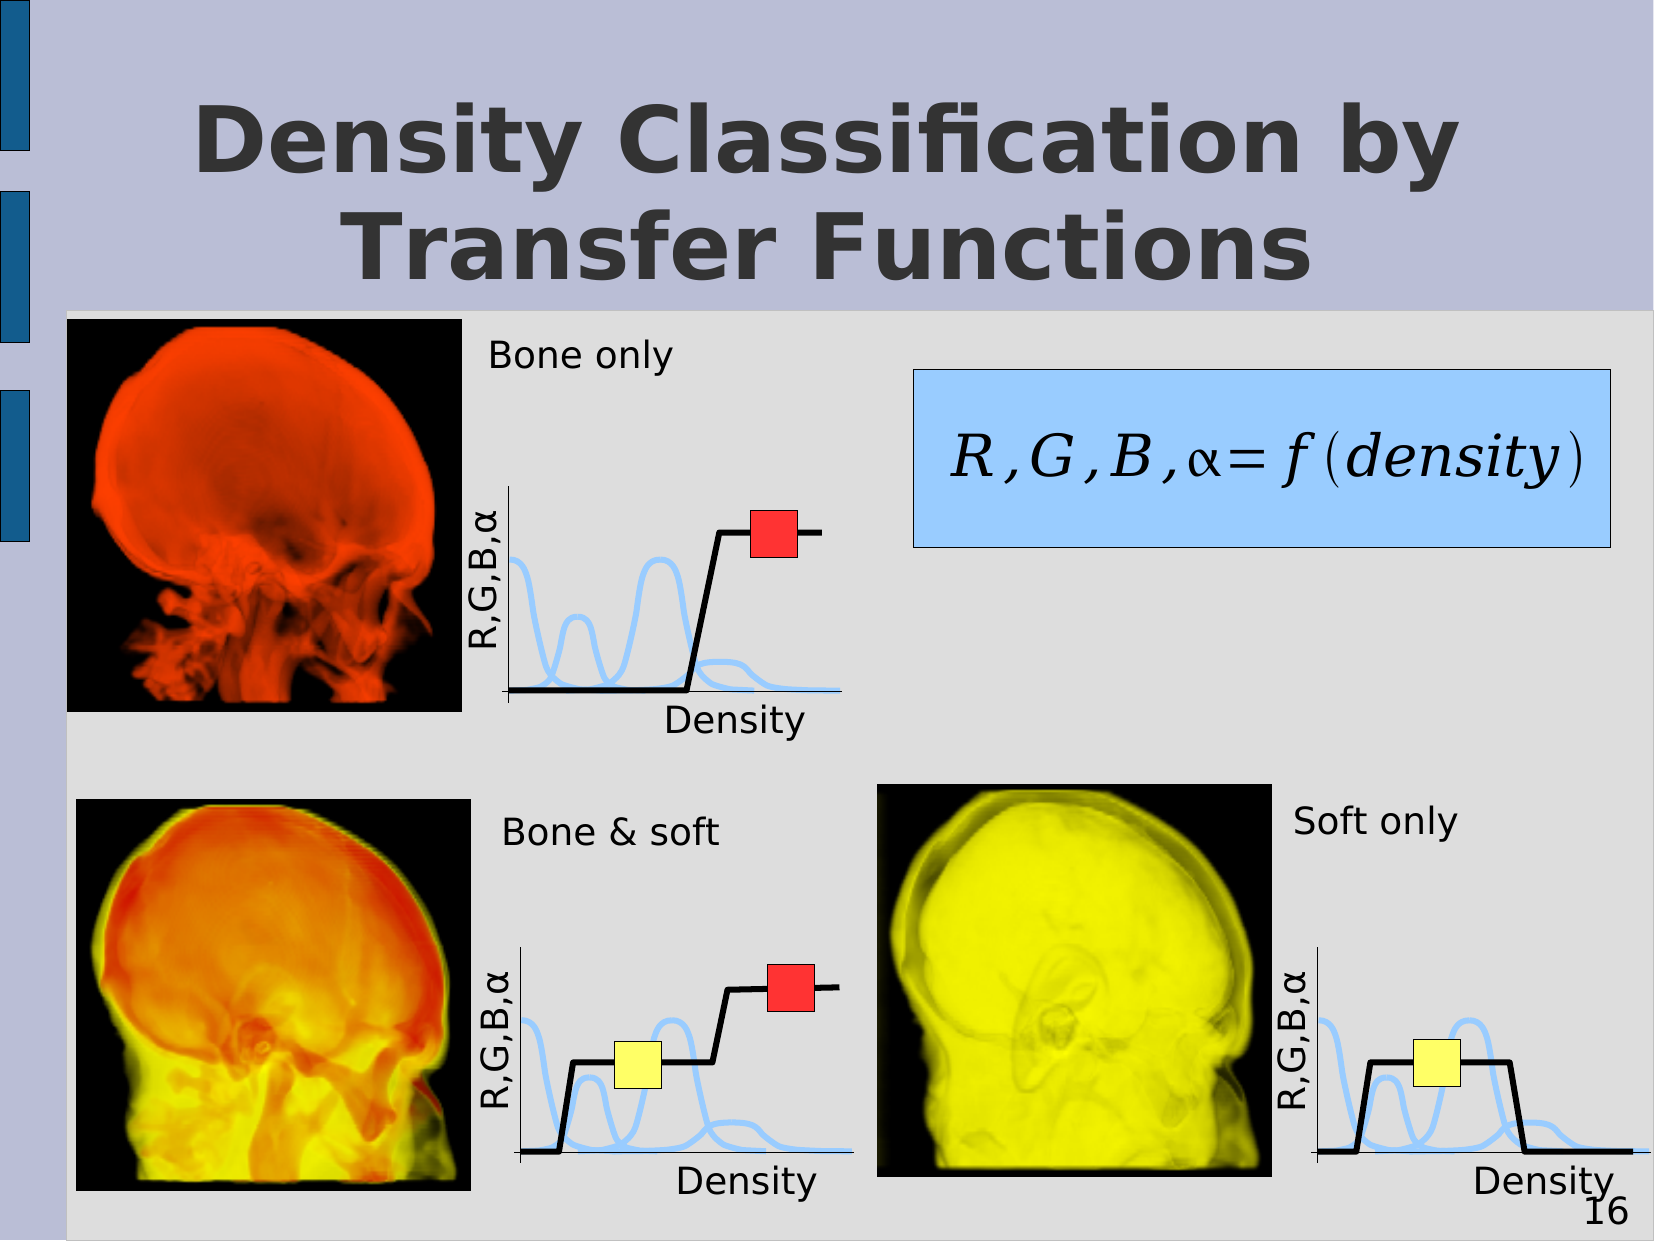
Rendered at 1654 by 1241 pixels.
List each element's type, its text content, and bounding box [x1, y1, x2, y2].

picture [67, 319, 462, 712]
text_box Density [648, 691, 856, 762]
text_box Density [1457, 1152, 1654, 1223]
text_box [767, 964, 815, 1012]
text_box [614, 1041, 662, 1089]
text_box R,G,B,α [454, 494, 513, 667]
text_box Bone only [472, 326, 690, 385]
picture [877, 784, 1272, 1177]
text_box R,G,B,α [1263, 955, 1322, 1127]
text_box [750, 510, 798, 558]
text_box Bone & soft [486, 803, 736, 863]
text_box [1413, 1039, 1461, 1087]
title Density Classification by Transfer Functions [121, 87, 1534, 302]
text_box R,G,B,α [465, 955, 525, 1127]
text_box Soft only [1278, 792, 1475, 851]
picture [76, 799, 471, 1191]
text_box Density [660, 1152, 868, 1223]
text_box [913, 369, 1611, 548]
chart [940, 417, 1593, 495]
